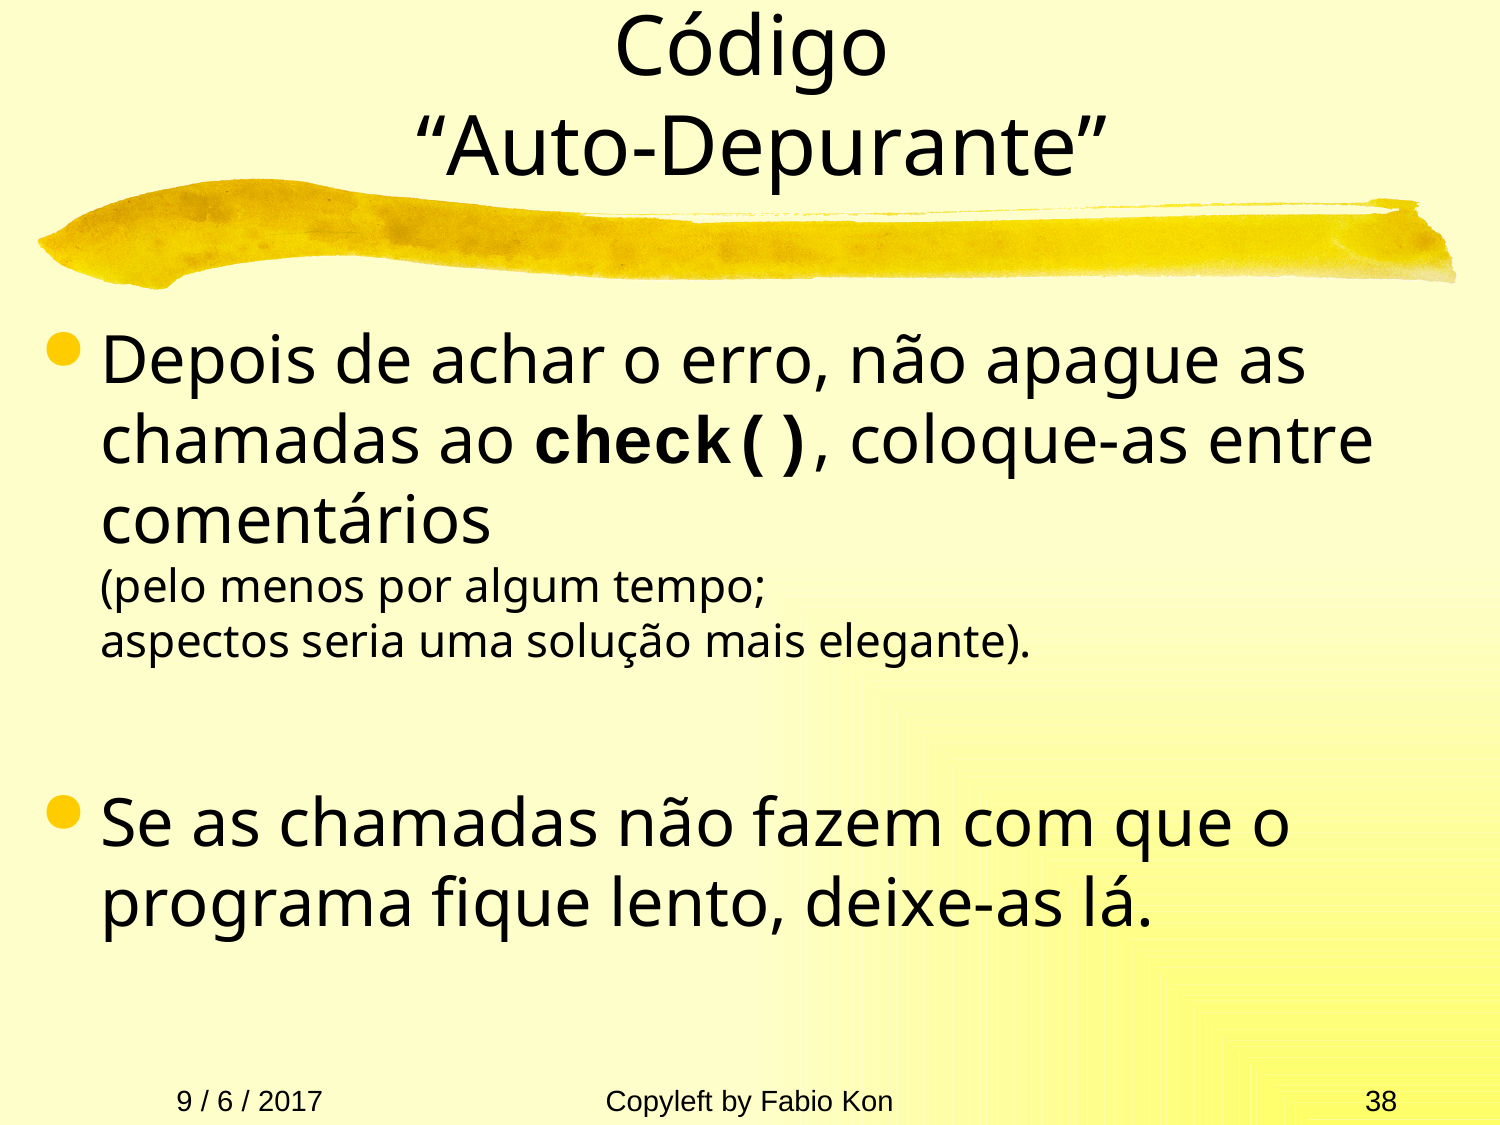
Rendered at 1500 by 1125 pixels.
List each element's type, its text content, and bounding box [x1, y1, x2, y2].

list Depois de achar o erro, não apague as chamadas ao check(), coloque-as entre comentários (pelo menos por algum tempo; aspectos seria uma solução mais elegante). Se as chamadas não fazem com que o programa fique lento, deixe-as lá. [29, 309, 1477, 994]
picture [24, 174, 1463, 297]
title Código “Auto-Depurante” [125, 0, 1401, 200]
